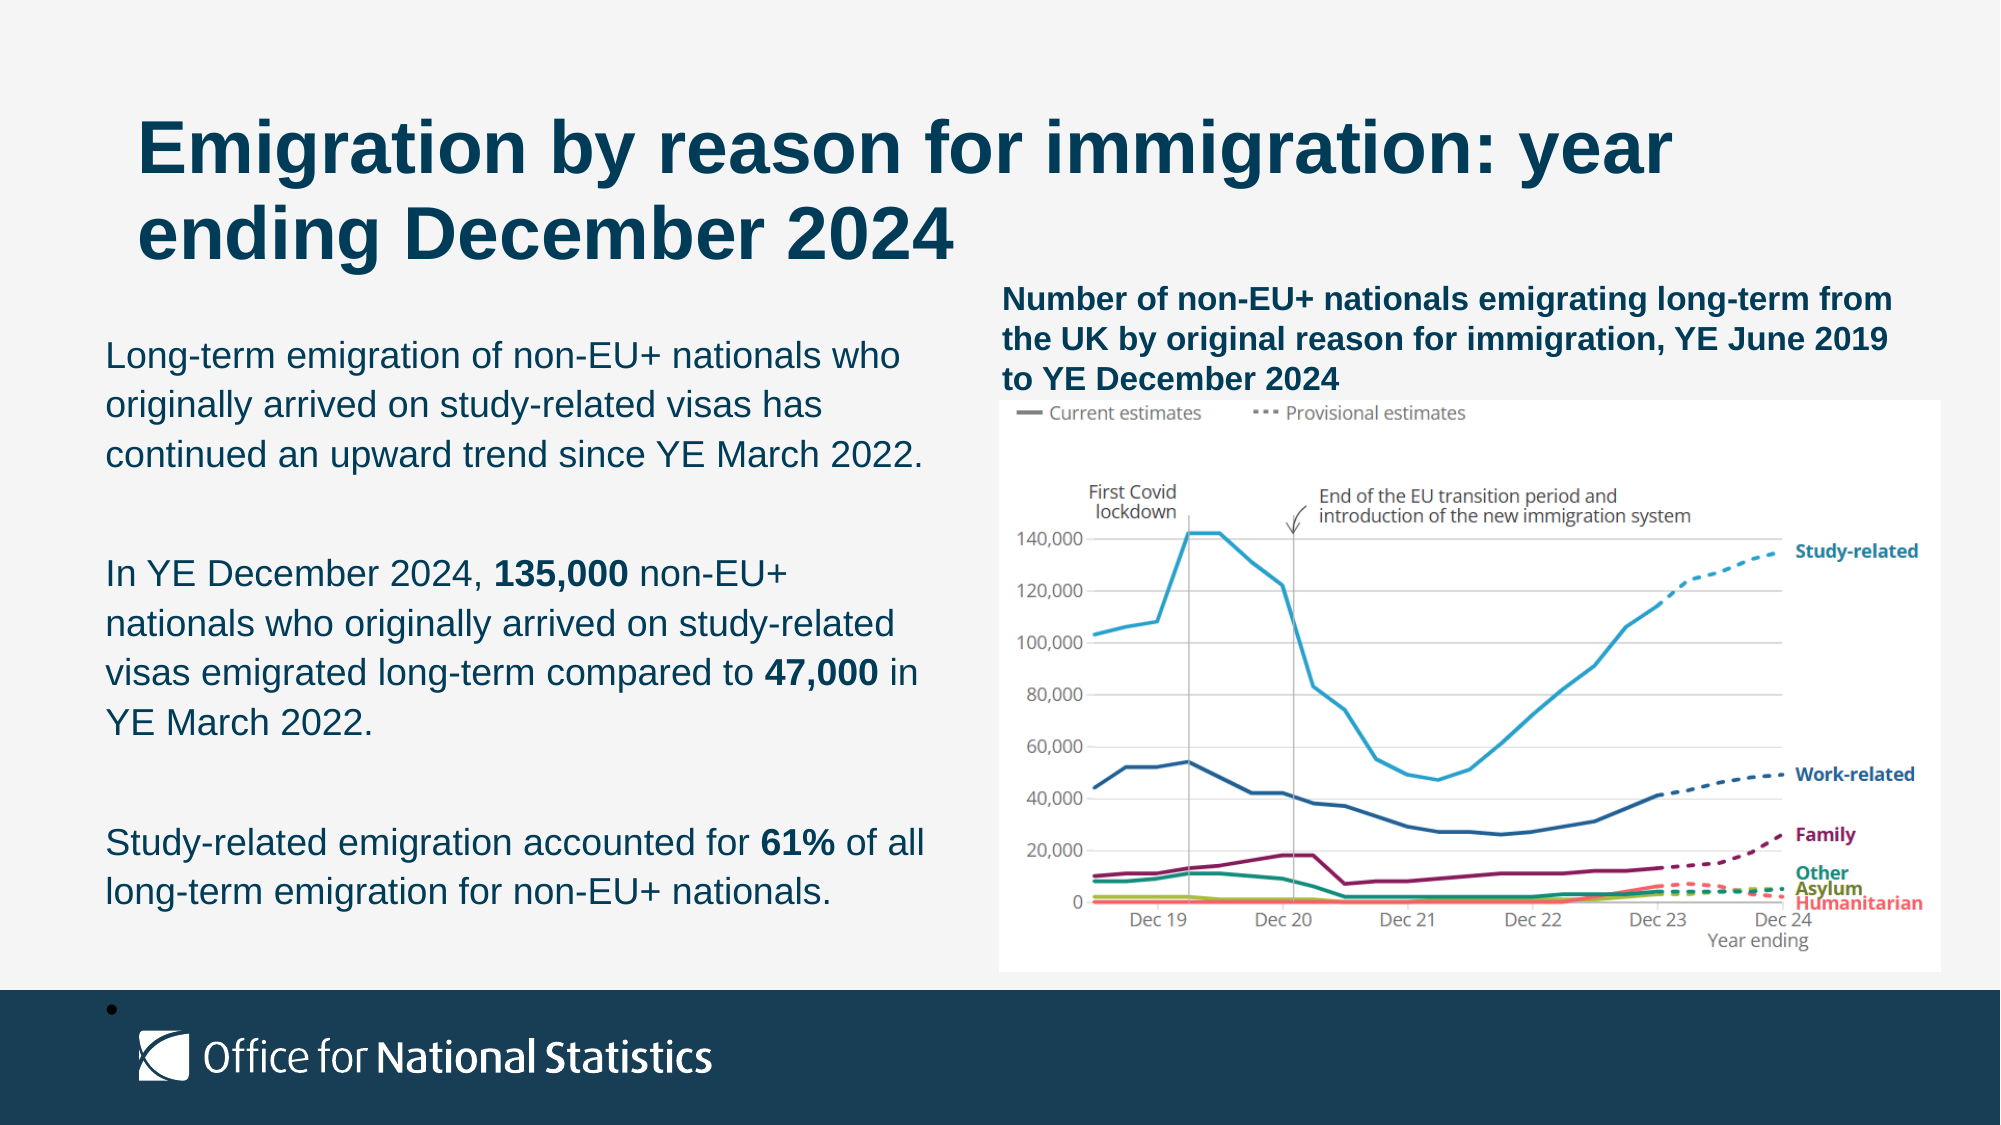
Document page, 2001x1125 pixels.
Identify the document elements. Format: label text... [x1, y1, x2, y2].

title Emigration by reason for immigration: year ending December 2024 [137, 105, 1863, 279]
picture [999, 400, 1941, 972]
text_box Number of non-EU+ nationals emigrating long-term from the UK by original reason for immigration, YE June 2019 to YE December 2024 [987, 270, 1928, 407]
list Long-term emigration of non-EU+ nationals who originally arrived on study-related visas has continued an upward trend since YE March 2022. In YE December 2024, 135,000 non-EU+ nationals who originally arrived on study-related visas emigrated long-term compared to 47,000 in YE March 2022. Study-related emigration accounted for 61% of all long-term emigration for non-EU+ nationals. [105, 326, 936, 1036]
